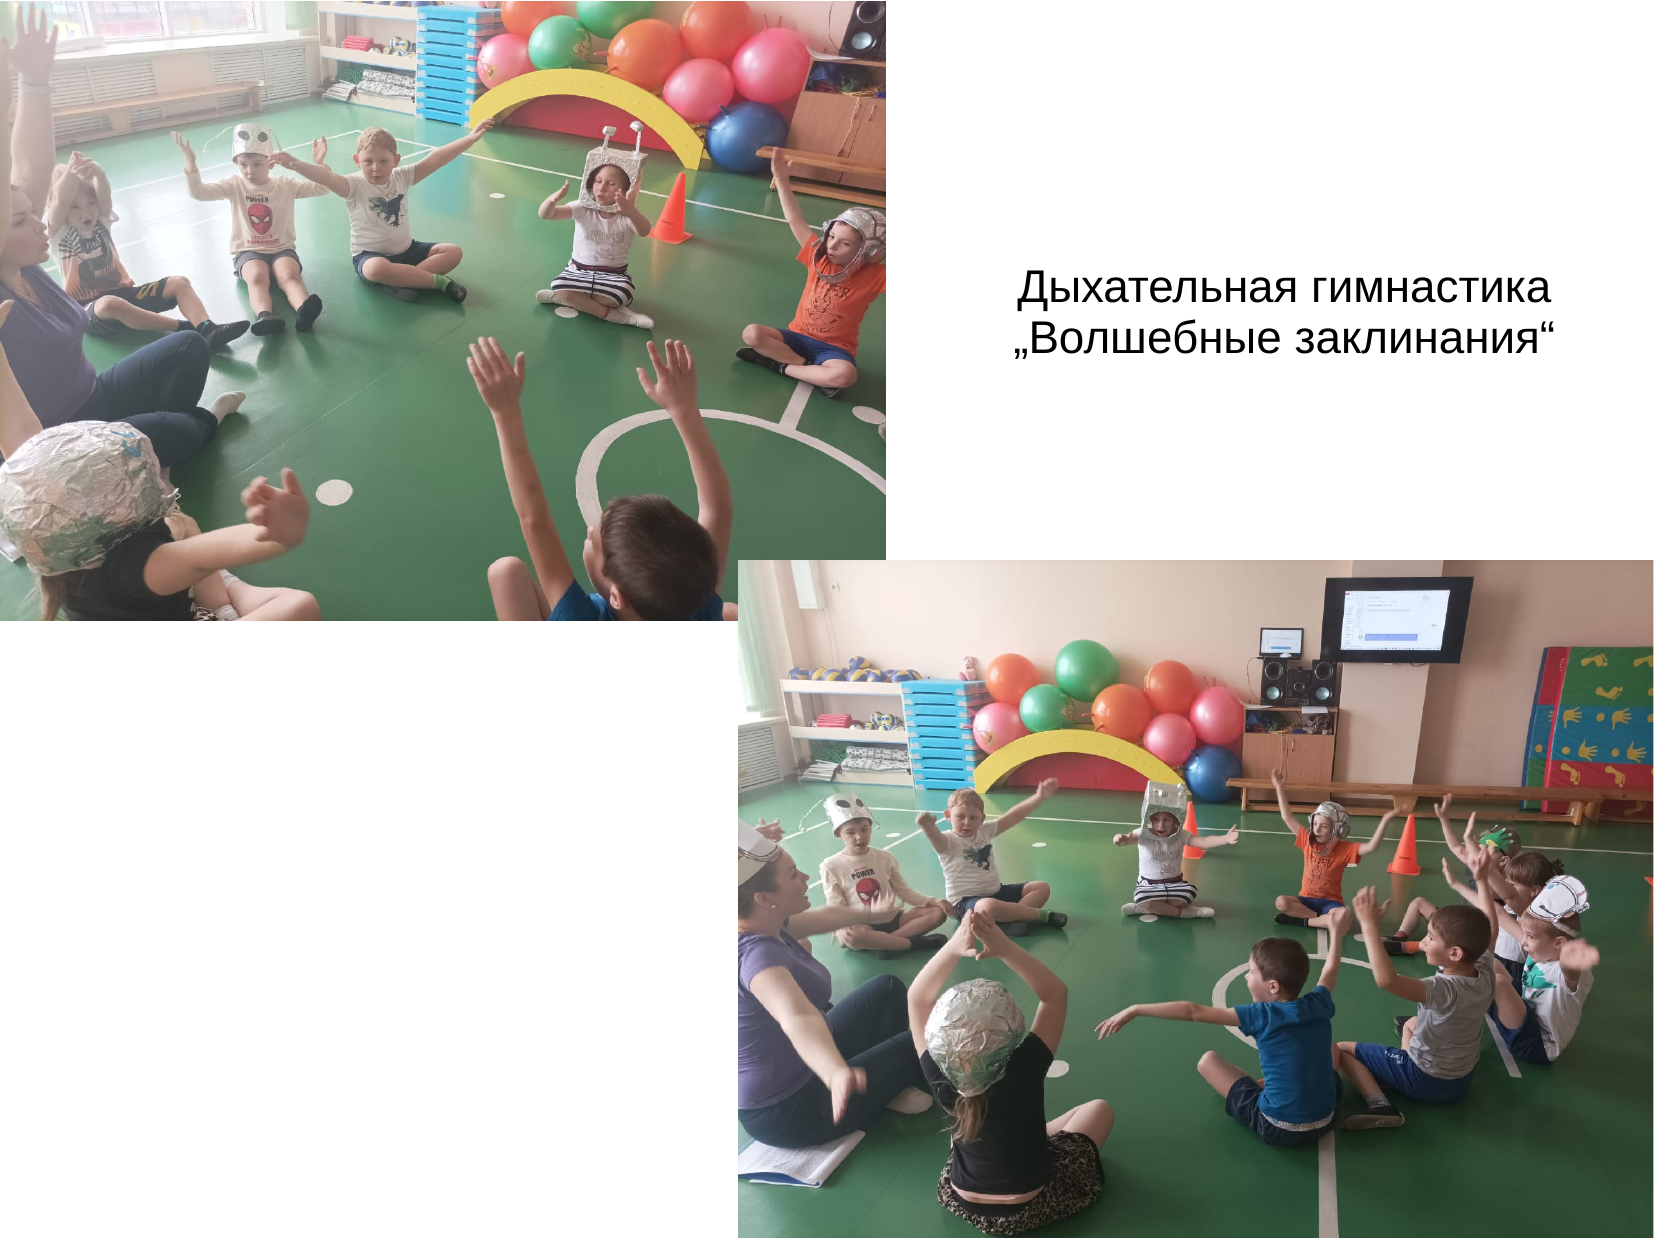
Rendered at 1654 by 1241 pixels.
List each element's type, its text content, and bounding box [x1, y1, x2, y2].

text_box Дыхательная гимнастика „Волшебные заклинания“ [944, 253, 1625, 473]
picture [0, 1, 1654, 1238]
